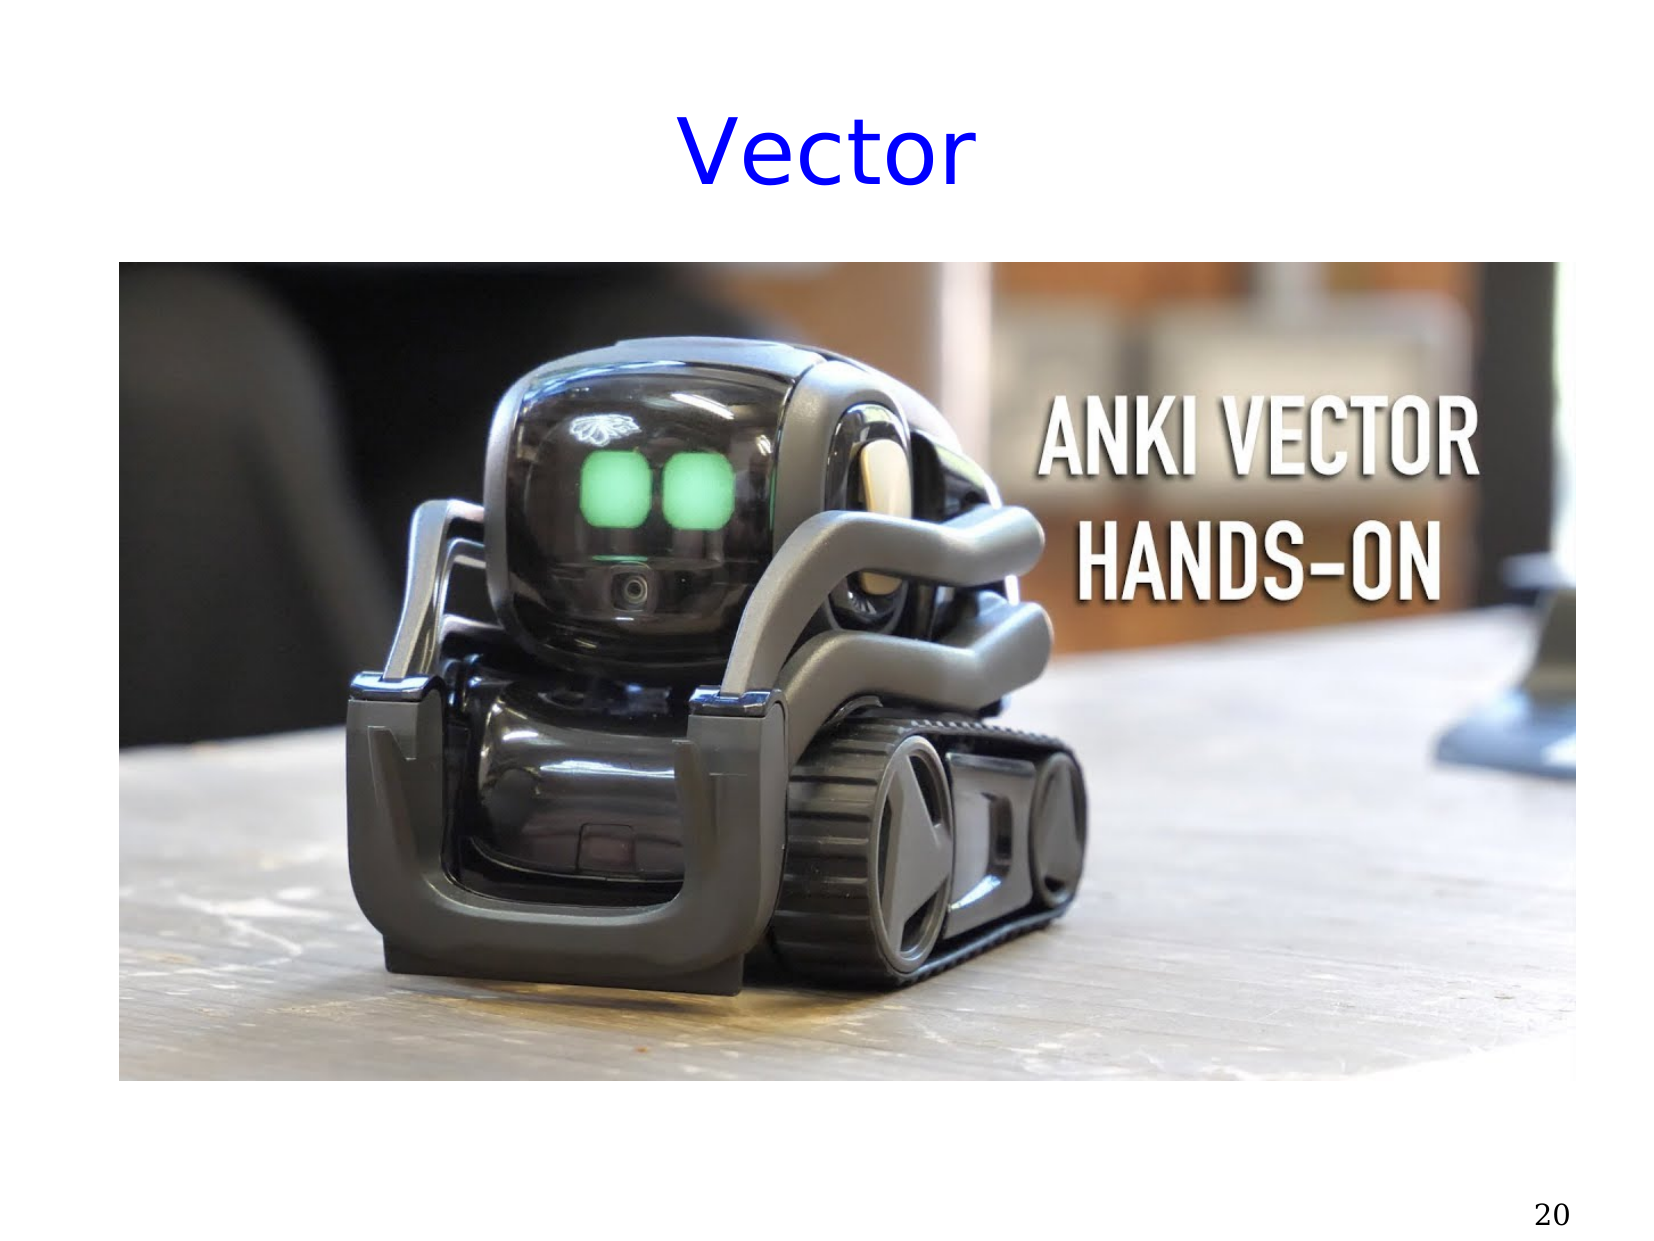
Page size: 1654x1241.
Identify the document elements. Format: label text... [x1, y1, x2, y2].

title Vector [82, 49, 1571, 257]
picture [119, 262, 1576, 1081]
